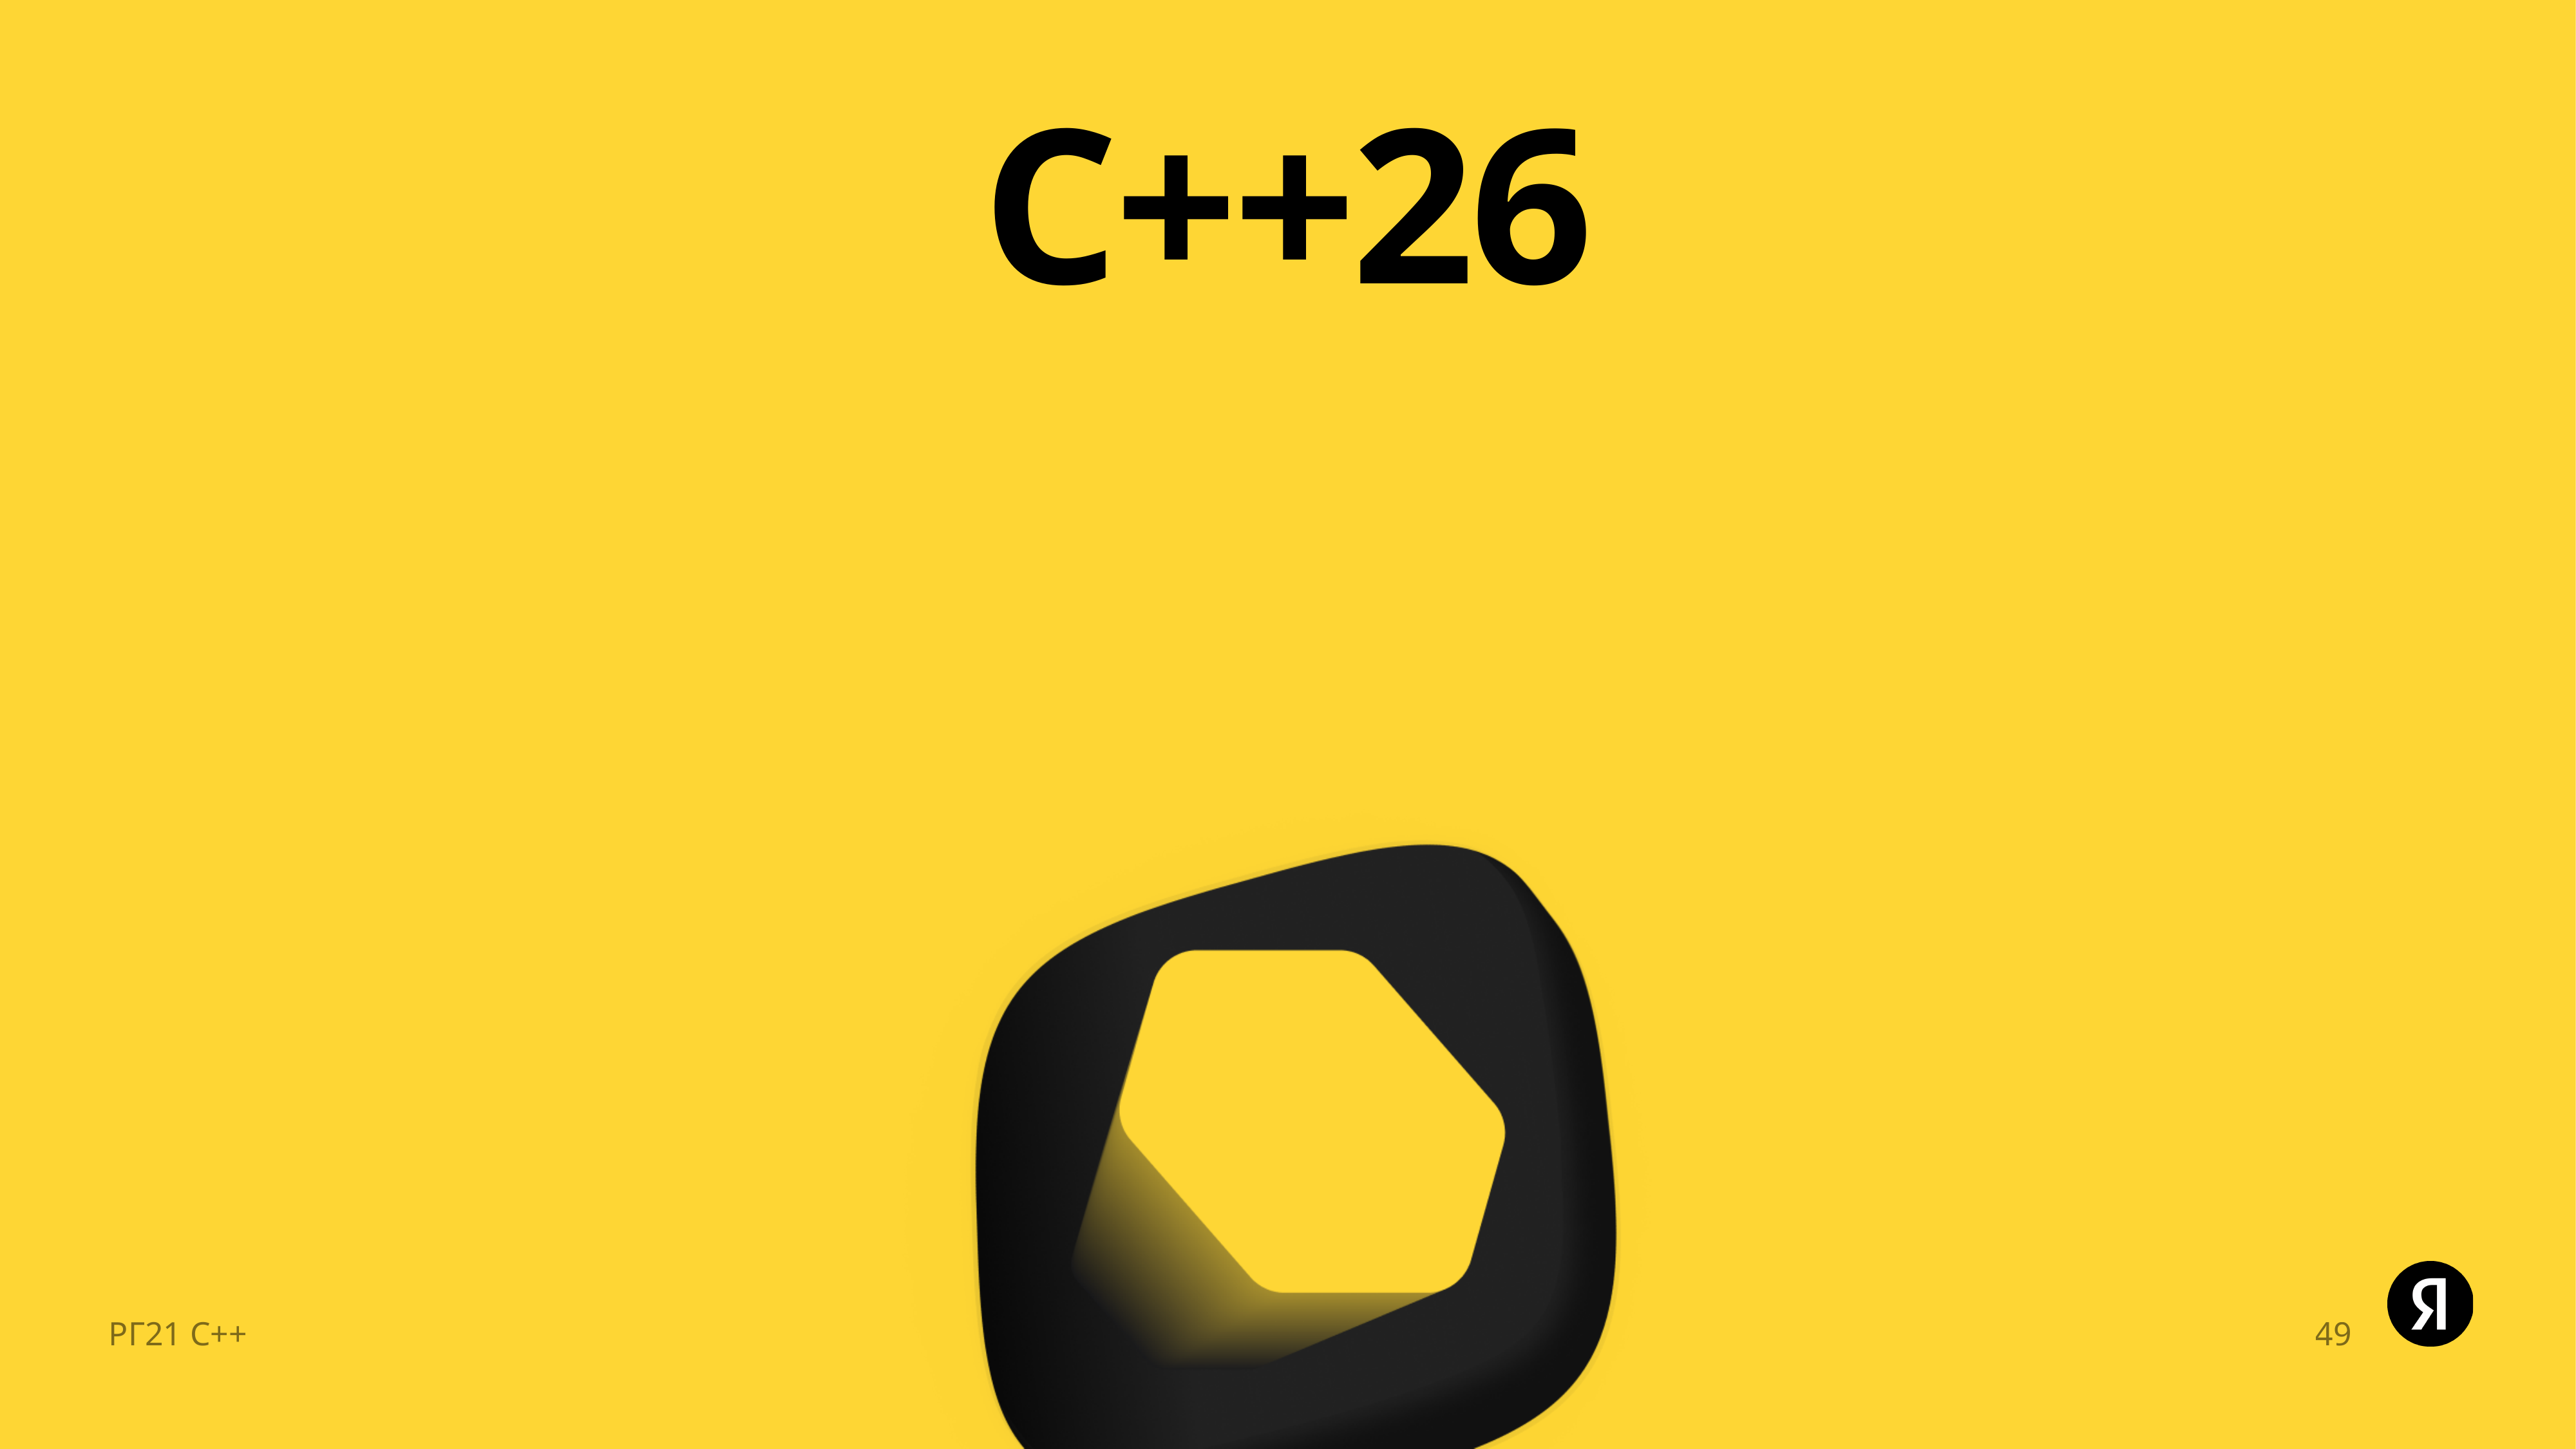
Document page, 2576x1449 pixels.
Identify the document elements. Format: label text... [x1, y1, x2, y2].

picture [578, 782, 1938, 1449]
title С++26 [104, 97, 2471, 329]
picture [2387, 1261, 2474, 1347]
